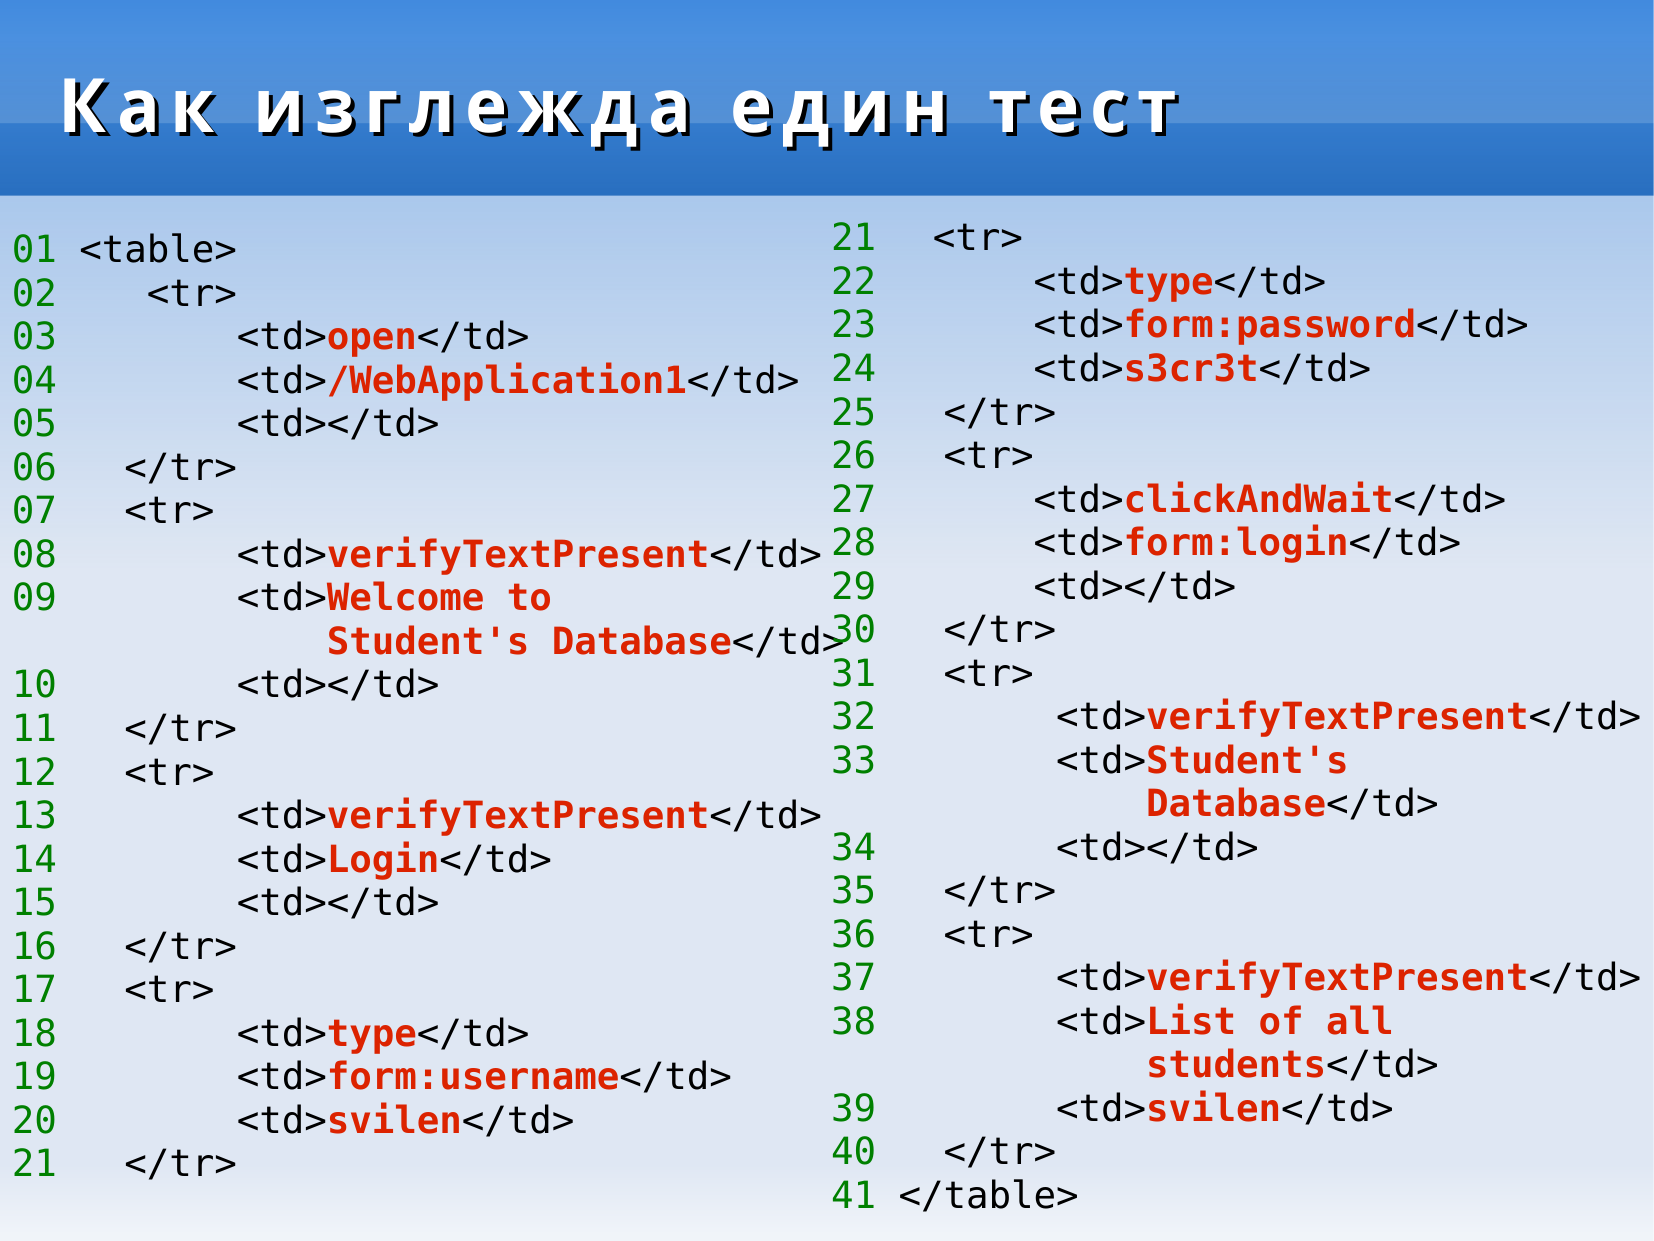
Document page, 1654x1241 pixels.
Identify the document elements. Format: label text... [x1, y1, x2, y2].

text_box 21 <tr> 22 <td>type</td> 23 <td>form:password</td> 24 <td>s3cr3t</td> 25 </tr> 26 <tr> 27 <td>clickAndWait</td> 28 <td>form:login</td> 29 <td></td> 30 </tr> 31 <tr> 32 <td>verifyTextPresent</td> 33 <td>Student's Database</td> 34 <td></td> 35 </tr> 36 <tr> 37 <td>verifyTextPresent</td> 38 <td>List of all students</td> 39 <td>svilen</td> 40 </tr> 41 </table> [816, 208, 1654, 1241]
title Как изглежда един тест [59, 29, 1613, 178]
picture [0, 0, 1654, 220]
text_box 01 <table> 02 <tr> 03 <td>open</td> 04 <td>/WebApplication1</td> 05 <td></td> 06 </tr> 07 <tr> 08 <td>verifyTextPresent</td> 09 <td>Welcome to Student's Database</td> 10 <td></td> 11 </tr> 12 <tr> 13 <td>verifyTextPresent</td> 14 <td>Login</td> 15 <td></td> 16 </tr> 17 <tr> 18 <td>type</td> 19 <td>form:username</td> 20 <td>svilen</td> 21 </tr> [0, 220, 816, 1241]
